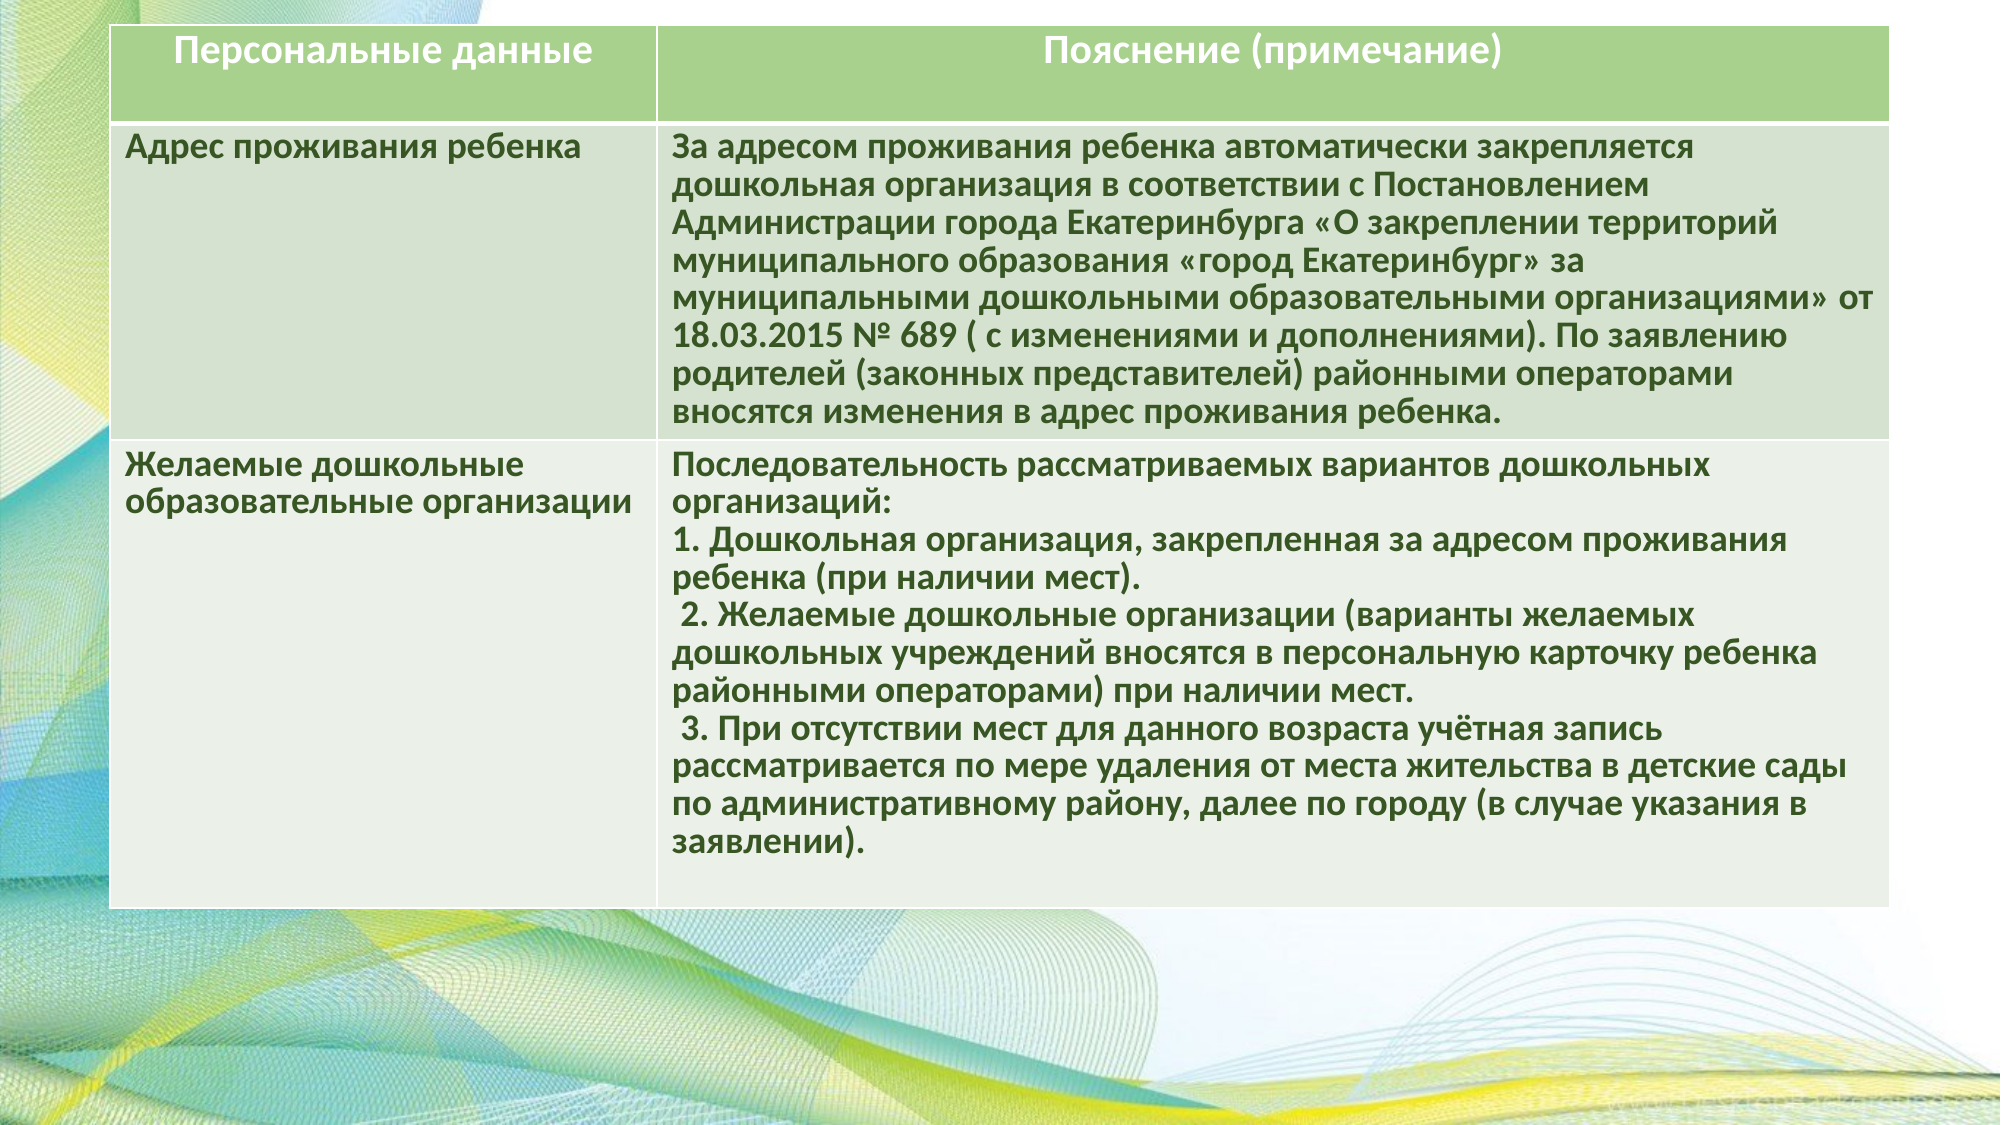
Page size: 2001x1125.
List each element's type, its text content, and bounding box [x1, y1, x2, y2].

table_cell Адрес проживания ребенка [111, 126, 656, 439]
table_cell За адресом проживания ребенка автоматически закрепляется дошкольная организация в соответствии с Постановлением Администрации города Екатеринбурга «О закреплении территорий муниципального образования «город Екатеринбург» за муниципальными дошкольными образовательными организациями» от 18.03.2015 № 689 ( с изменениями и дополнениями). По заявлению родителей (законных представителей) районными операторами вносятся изменения в адрес проживания ребенка. [658, 126, 1889, 439]
picture [0, 0, 2000, 1125]
table_cell Желаемые дошкольные образовательные организации [111, 441, 656, 907]
table_header Пояснение (примечание) [658, 26, 1889, 121]
table_cell Последовательность рассматриваемых вариантов дошкольных организаций: 1. Дошкольная организация, закрепленная за адресом проживания ребенка (при наличии мест). 2. Желаемые дошкольные организации (варианты желаемых дошкольных учреждений вносятся в персональную карточку ребенка районными операторами) при наличии мест. 3. При отсутствии мест для данного возраста учётная запись рассматривается по мере удаления от места жительства в детские сады по административному району, далее по городу (в случае указания в заявлении). [658, 441, 1889, 907]
table_header Персональные данные [111, 26, 656, 121]
